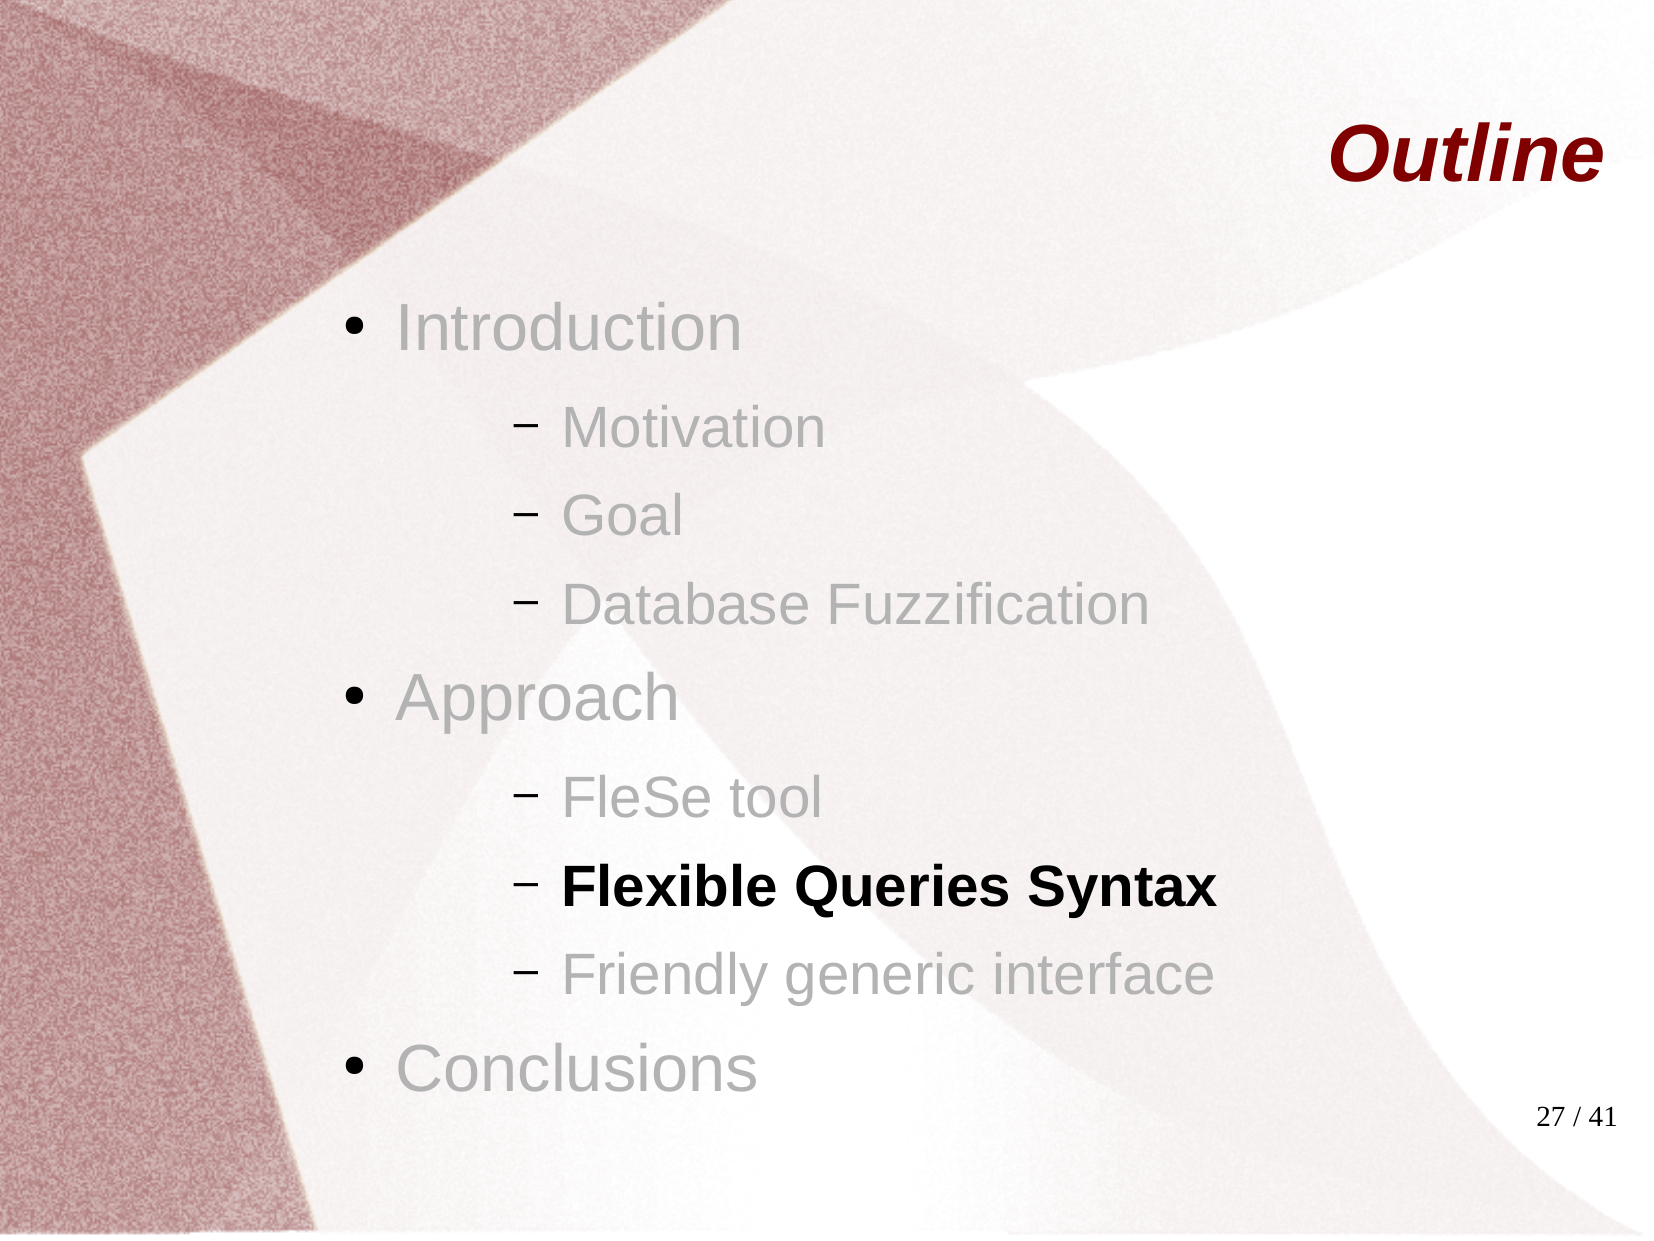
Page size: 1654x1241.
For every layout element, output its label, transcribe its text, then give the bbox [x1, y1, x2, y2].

list Introduction Motivation Goal Database Fuzzification Approach FleSe tool Flexible Queries Syntax Friendly generic interface Conclusions [324, 290, 1601, 1106]
picture [0, 0, 1654, 1241]
title Outline [596, 49, 1607, 257]
